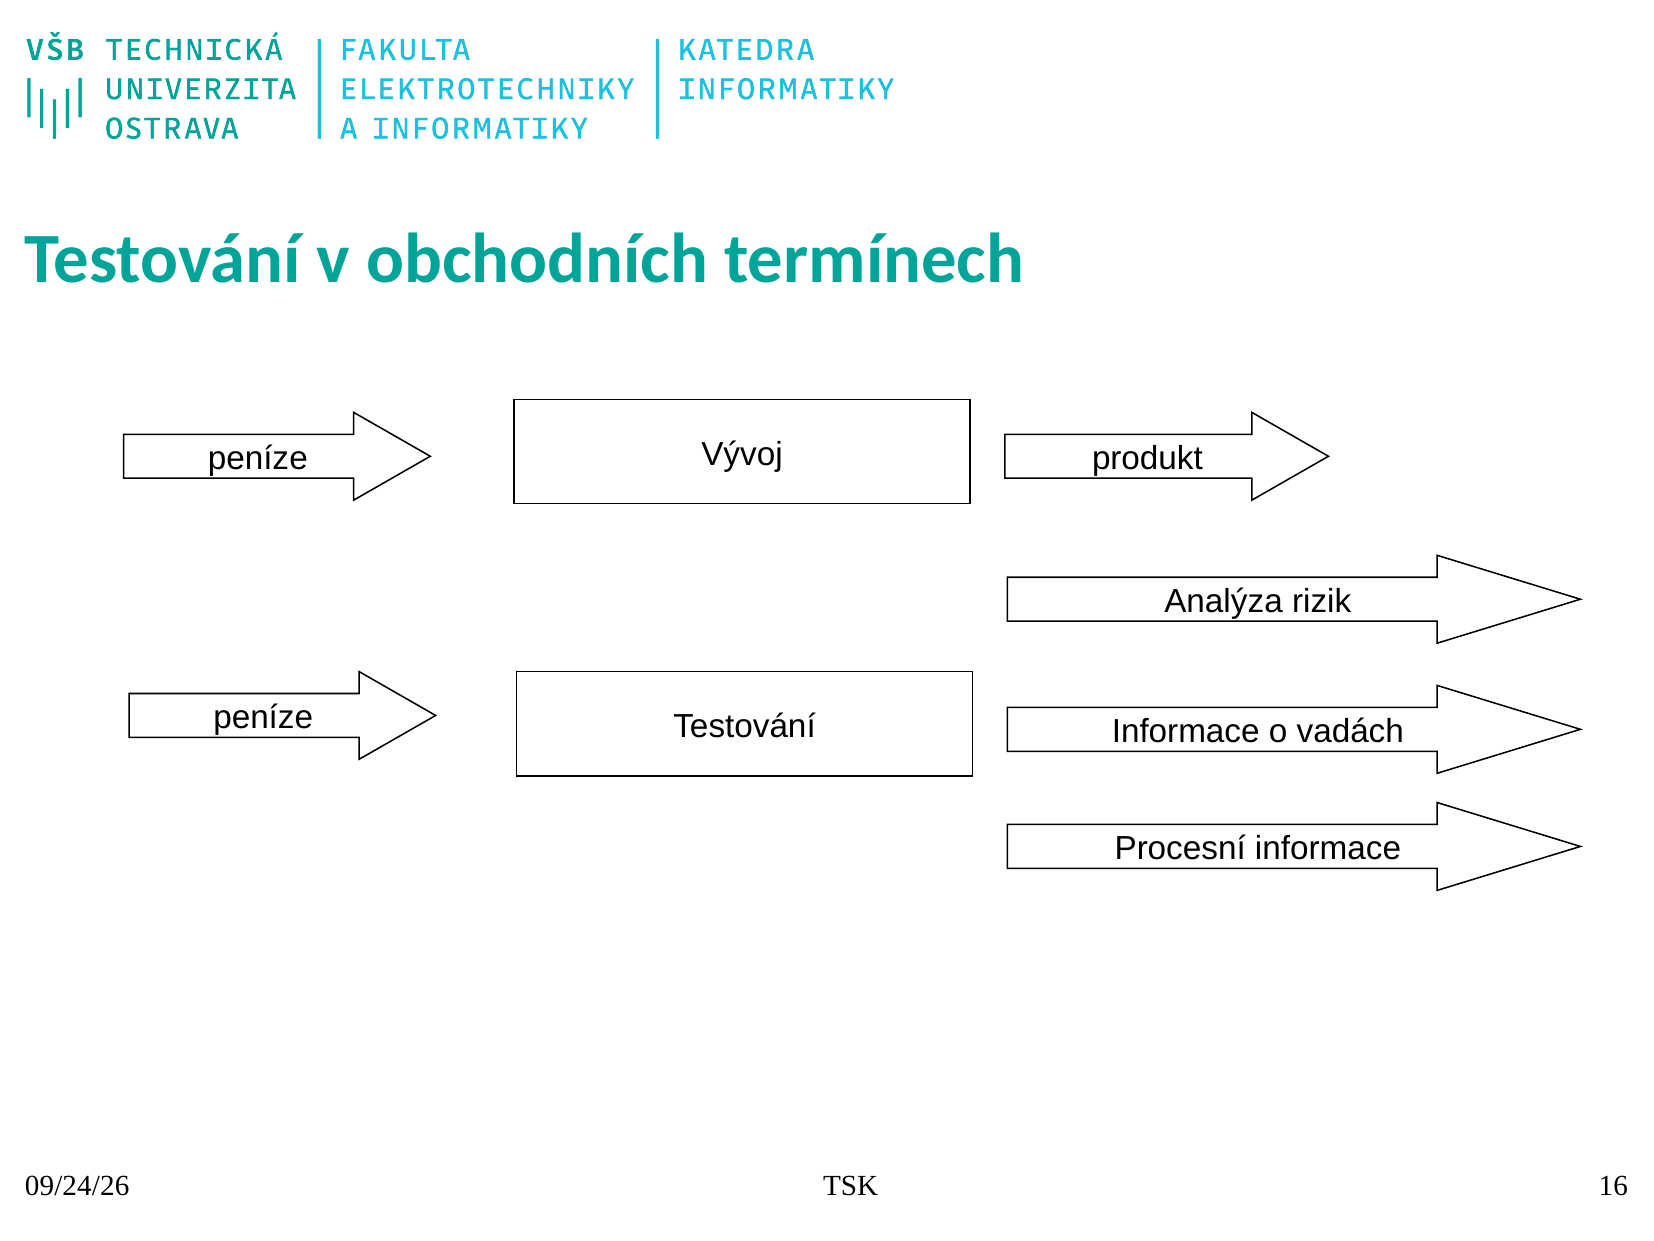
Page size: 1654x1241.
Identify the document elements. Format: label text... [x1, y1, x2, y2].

text_box peníze [129, 671, 436, 760]
text_box Informace o vadách [1007, 685, 1581, 774]
text_box Vývoj [514, 399, 970, 504]
text_box Analýza rizik [1007, 555, 1581, 644]
text_box Procesní informace [1007, 802, 1581, 891]
text_box peníze [123, 412, 431, 501]
text_box produkt [1004, 412, 1329, 501]
picture [26, 31, 894, 139]
title Testování v obchodních termínech [24, 169, 1629, 300]
text_box Testování [516, 671, 973, 776]
